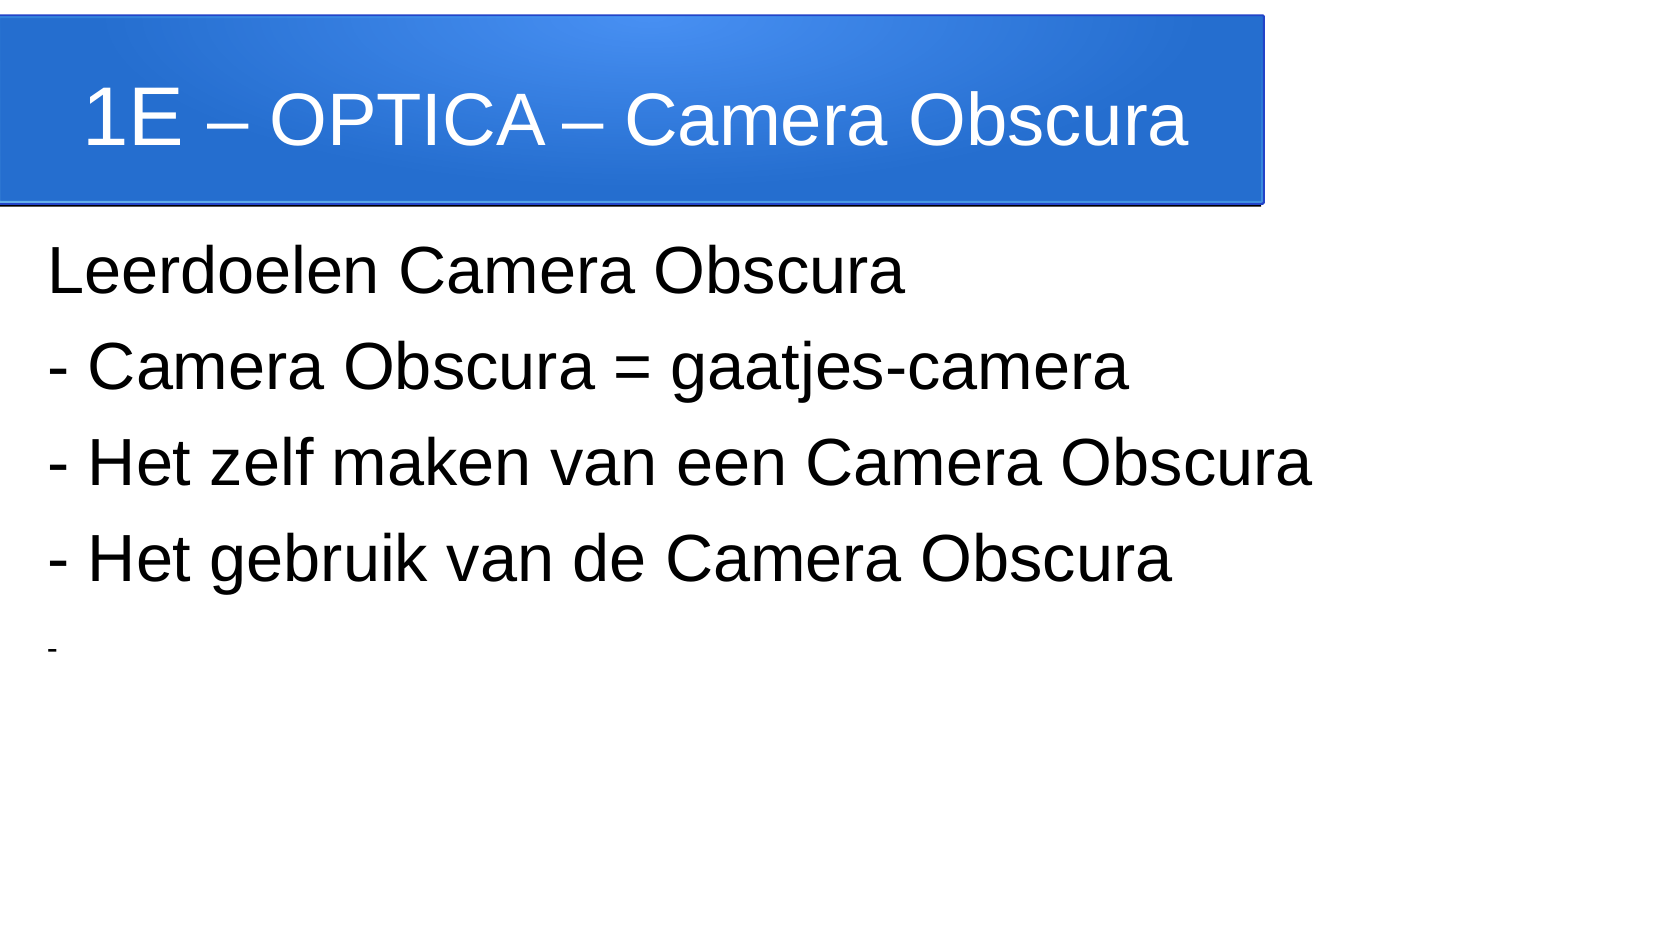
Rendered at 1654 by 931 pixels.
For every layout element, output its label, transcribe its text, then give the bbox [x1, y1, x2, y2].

title 1E – OPTICA – Camera Obscura [82, 35, 1292, 189]
subtitle Leerdoelen Camera Obscura - Camera Obscura = gaatjes-camera - Het zelf maken van een Camera Obscura - Het gebruik van de Camera Obscura [47, 236, 1607, 922]
